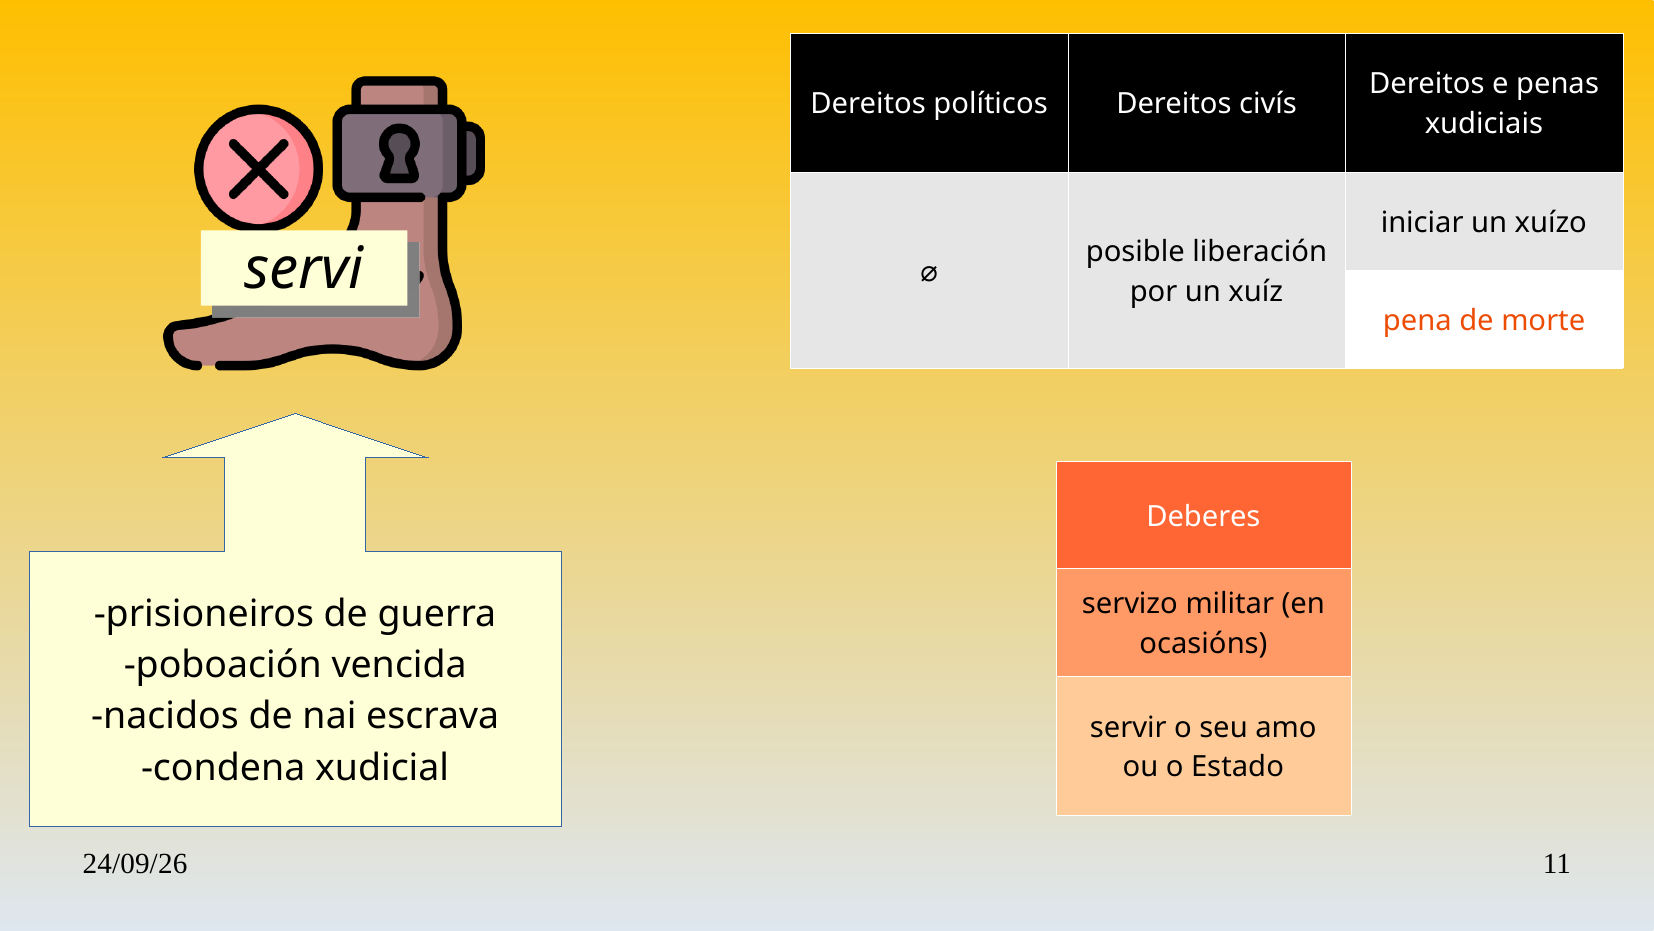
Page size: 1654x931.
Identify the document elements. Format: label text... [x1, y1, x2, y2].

table_header Dereitos políticos [791, 34, 1068, 172]
table_cell pena de morte [1346, 271, 1623, 368]
text_box -prisioneiros de guerra -poboación vencida -nacidos de nai escrava -condena xudicial [29, 413, 562, 827]
text_box servi [200, 230, 408, 306]
table_header Deberes [1057, 462, 1351, 568]
table_cell posible liberación por un xuíz [1069, 173, 1345, 368]
table_cell iniciar un xuízo [1346, 173, 1623, 270]
table_cell ⌀ [791, 173, 1068, 368]
table_header Dereitos civís [1069, 34, 1345, 172]
table_cell servir o seu amo ou o Estado [1057, 677, 1351, 815]
table_cell servizo militar (en ocasións) [1057, 569, 1351, 676]
table_header Dereitos e penas xudiciais [1346, 34, 1623, 172]
picture [163, 62, 485, 384]
